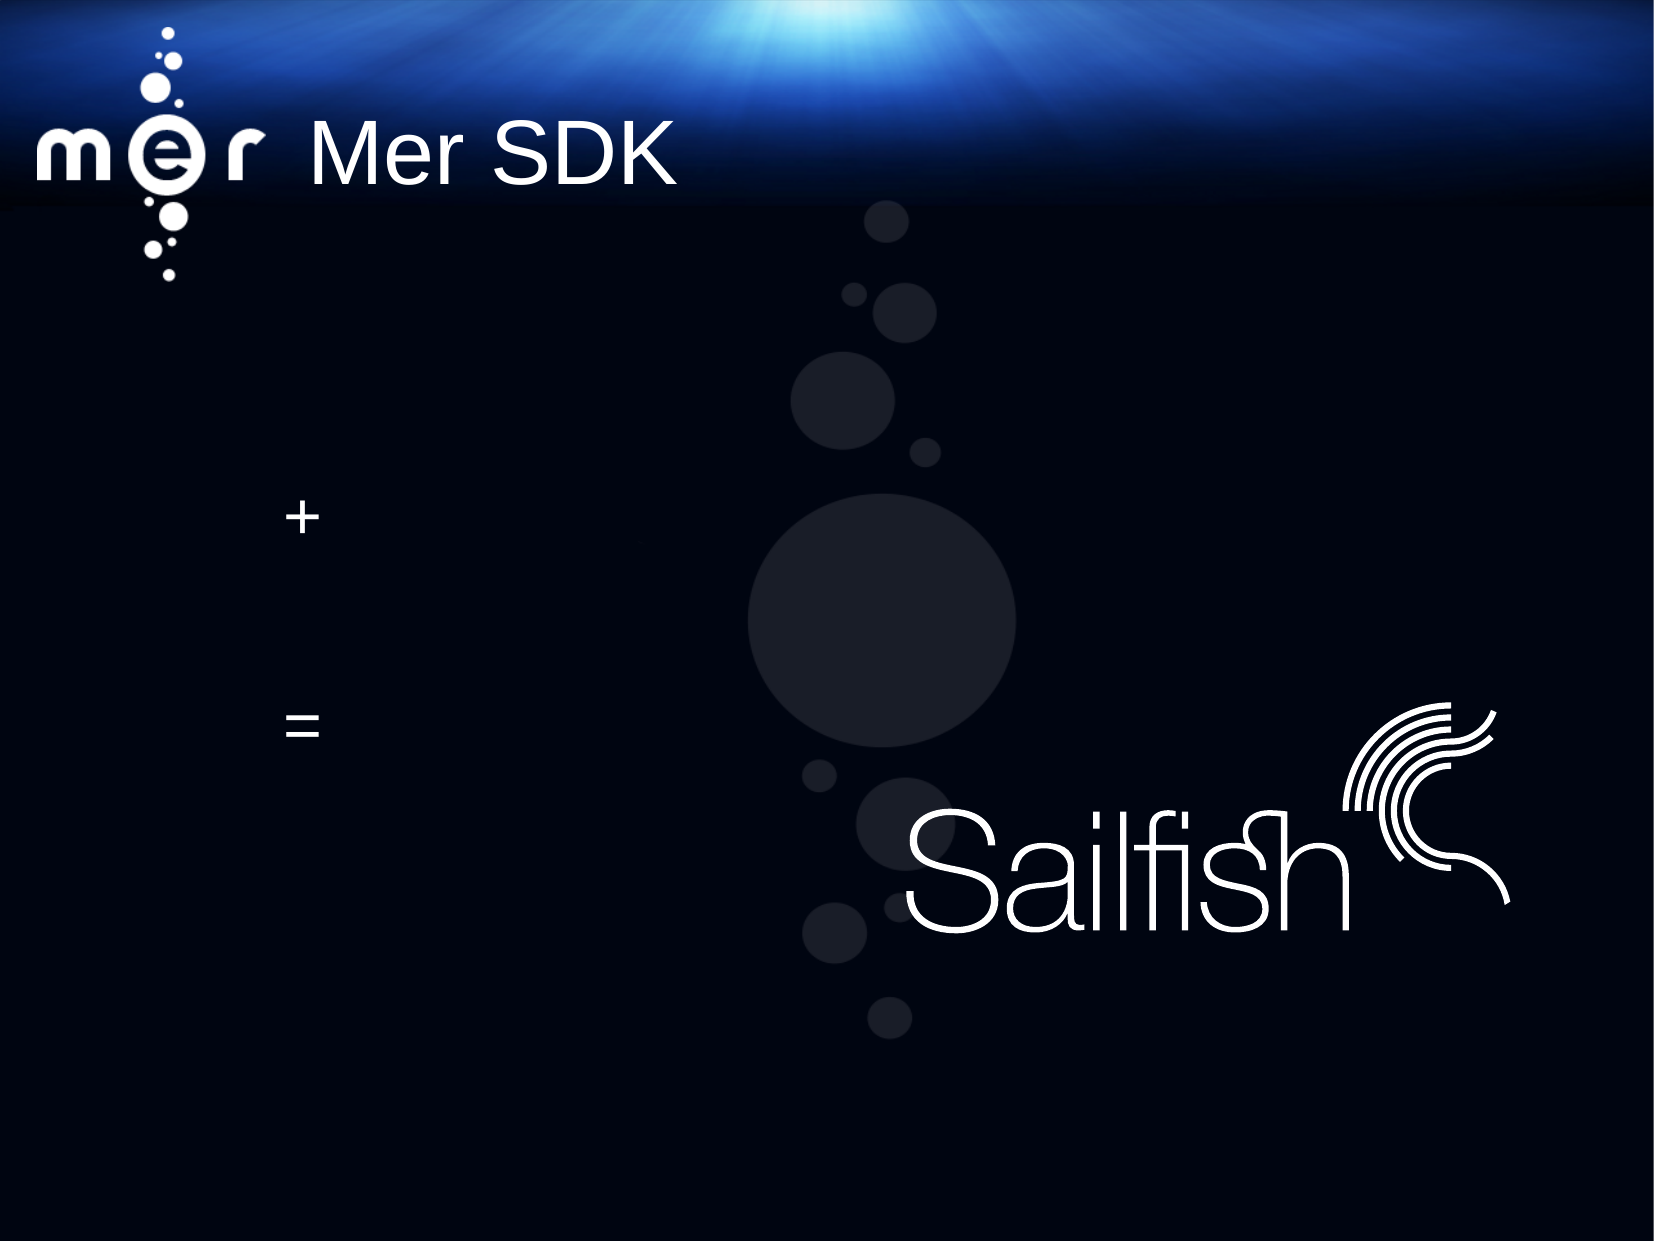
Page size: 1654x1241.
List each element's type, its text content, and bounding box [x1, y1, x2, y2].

list + = [82, 375, 1571, 1095]
picture [0, 0, 1654, 1241]
title Mer SDK [307, 49, 1571, 257]
